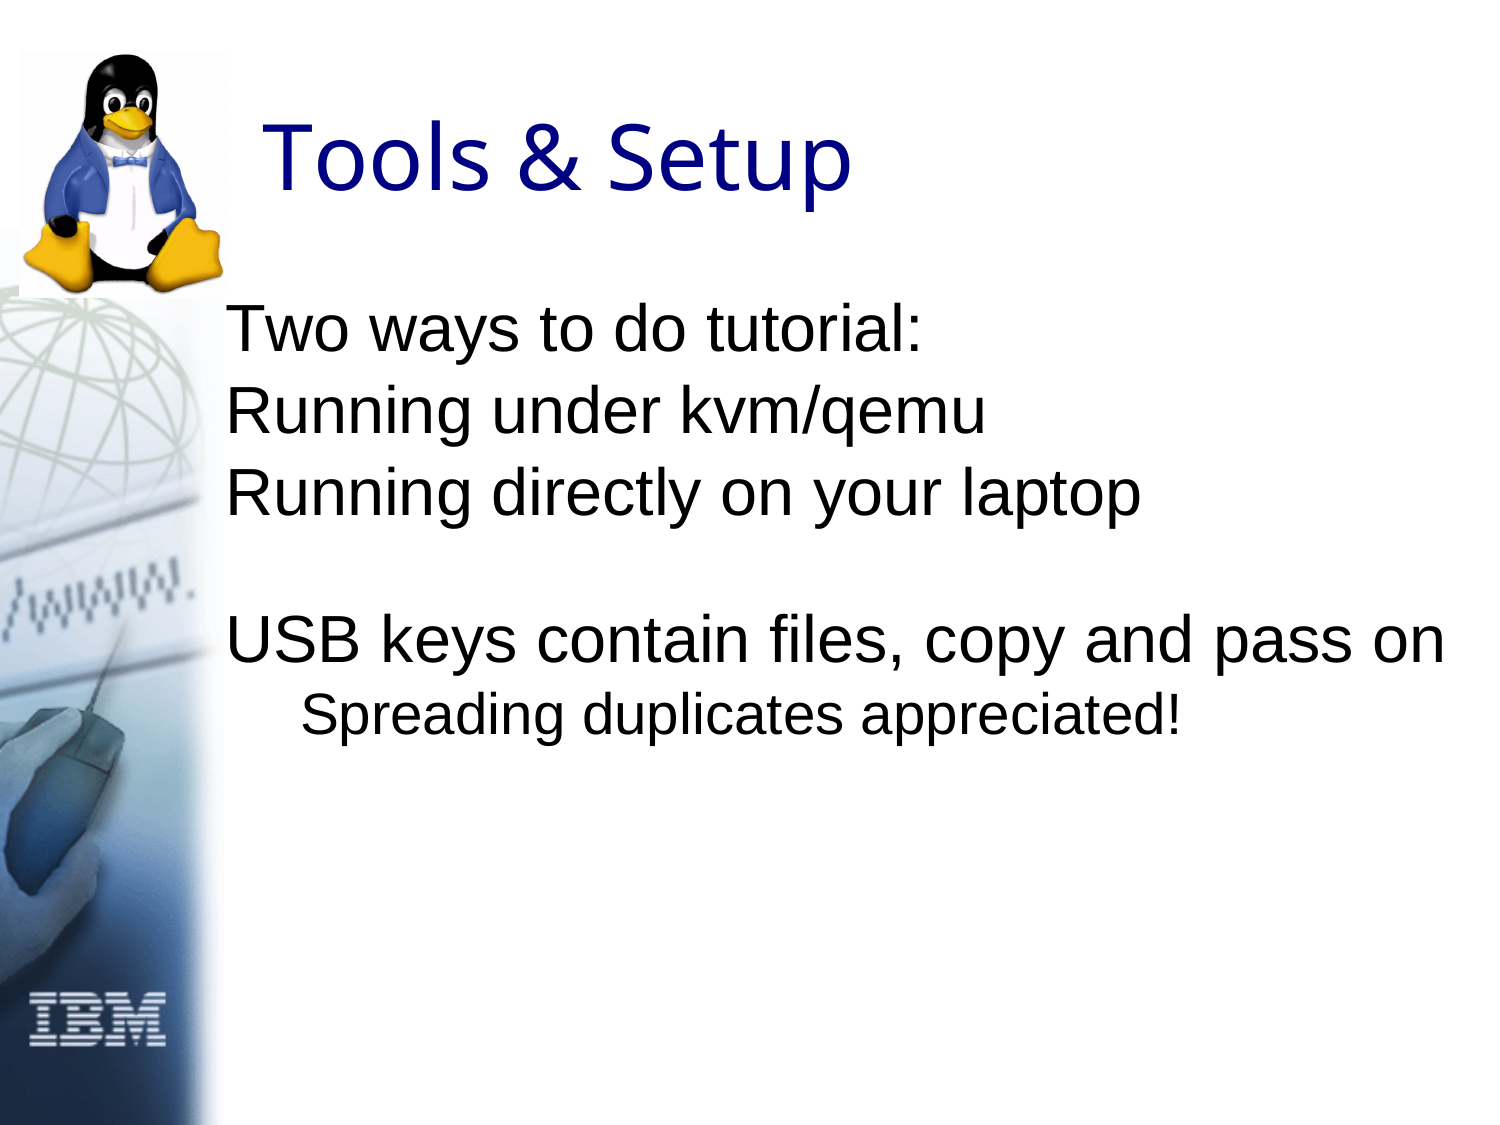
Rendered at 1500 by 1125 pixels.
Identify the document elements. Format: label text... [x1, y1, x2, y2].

title Tools & Setup [262, 37, 1413, 273]
list Two ways to do tutorial: Running under kvm/qemu Running directly on your laptop USB keys contain files, copy and pass on Spreading duplicates appreciated! [225, 299, 1463, 991]
